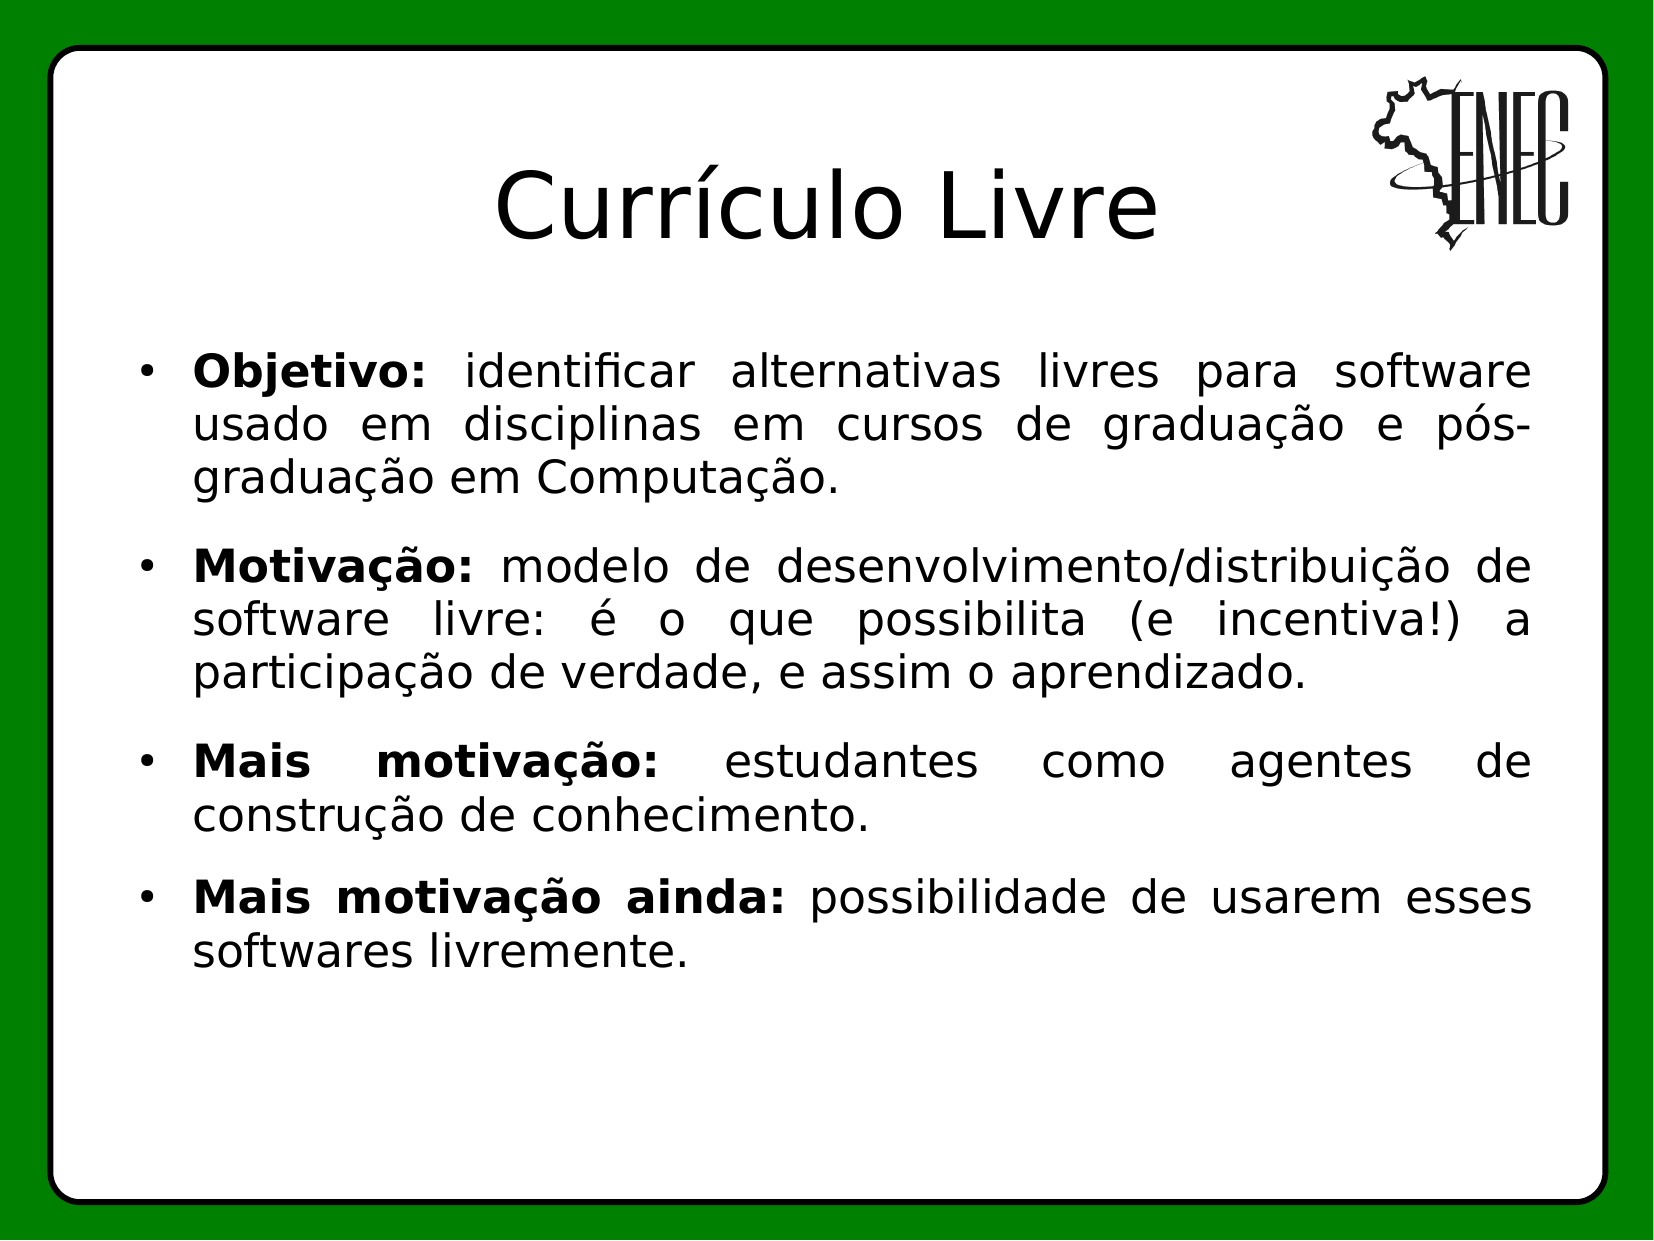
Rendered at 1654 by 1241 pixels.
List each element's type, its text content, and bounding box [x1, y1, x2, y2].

picture [1367, 71, 1574, 273]
title Currículo Livre [121, 102, 1534, 310]
list Objetivo: identificar alternativas livres para software usado em disciplinas em cursos de graduação e pós-graduação em Computação. Motivação: modelo de desenvolvimento/distribuição de software livre: é o que possibilita (e incentiva!) a participação de verdade, e assim o aprendizado. Mais motivação: estudantes como agentes de construção de conhecimento. Mais motivação ainda: possibilidade de usarem esses softwares livremente. [121, 344, 1534, 1127]
